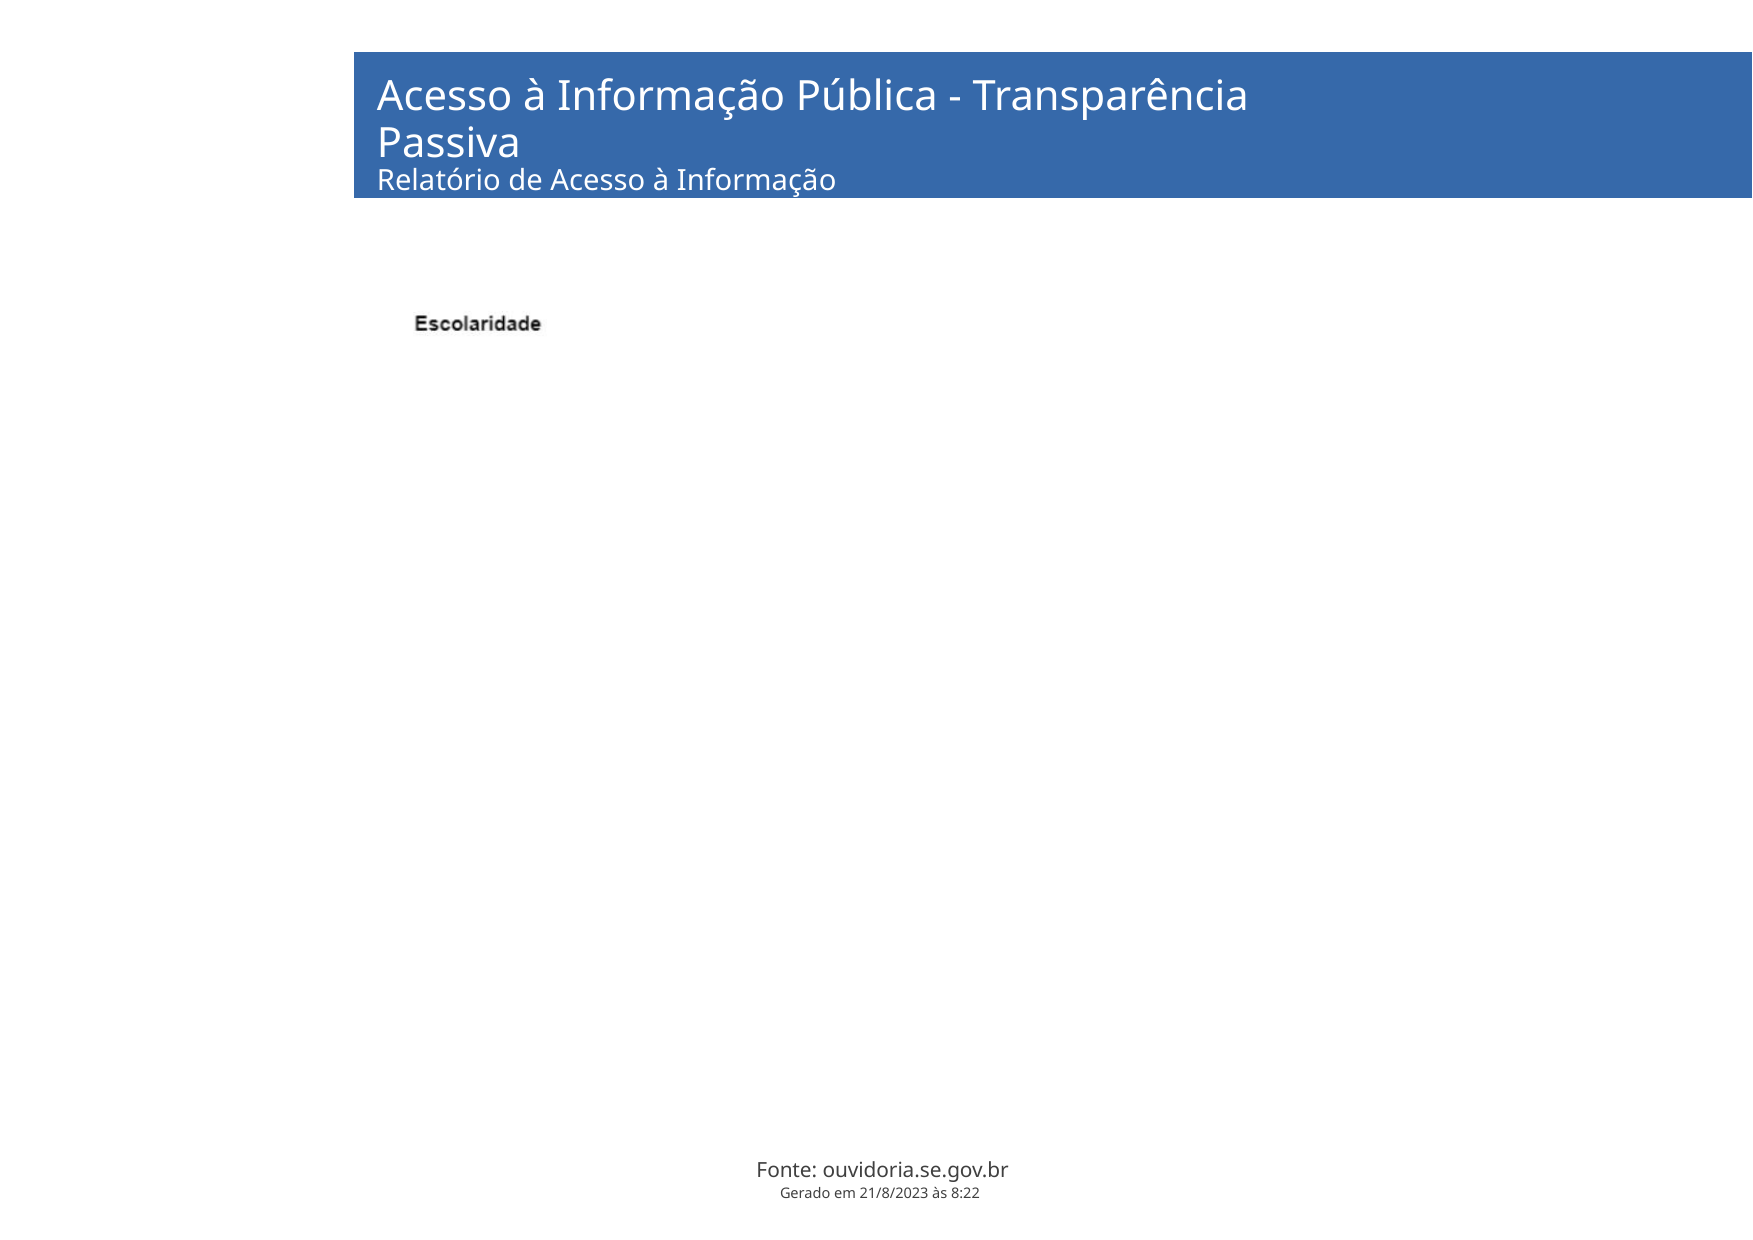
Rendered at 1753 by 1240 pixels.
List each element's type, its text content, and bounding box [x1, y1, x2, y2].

text_box Fonte: ouvidoria.se.gov.br [756, 1158, 1023, 1182]
text_box [354, 52, 1752, 198]
text_box Gerado em 21/8/2023 às 8:22 [780, 1184, 999, 1202]
text_box Acesso à Informação Pública - Transparência Passiva Relatório de Acesso à Informação SETURJulho a Julho de 2023 [376, 72, 1403, 228]
text_box [155, 211, 1599, 1028]
